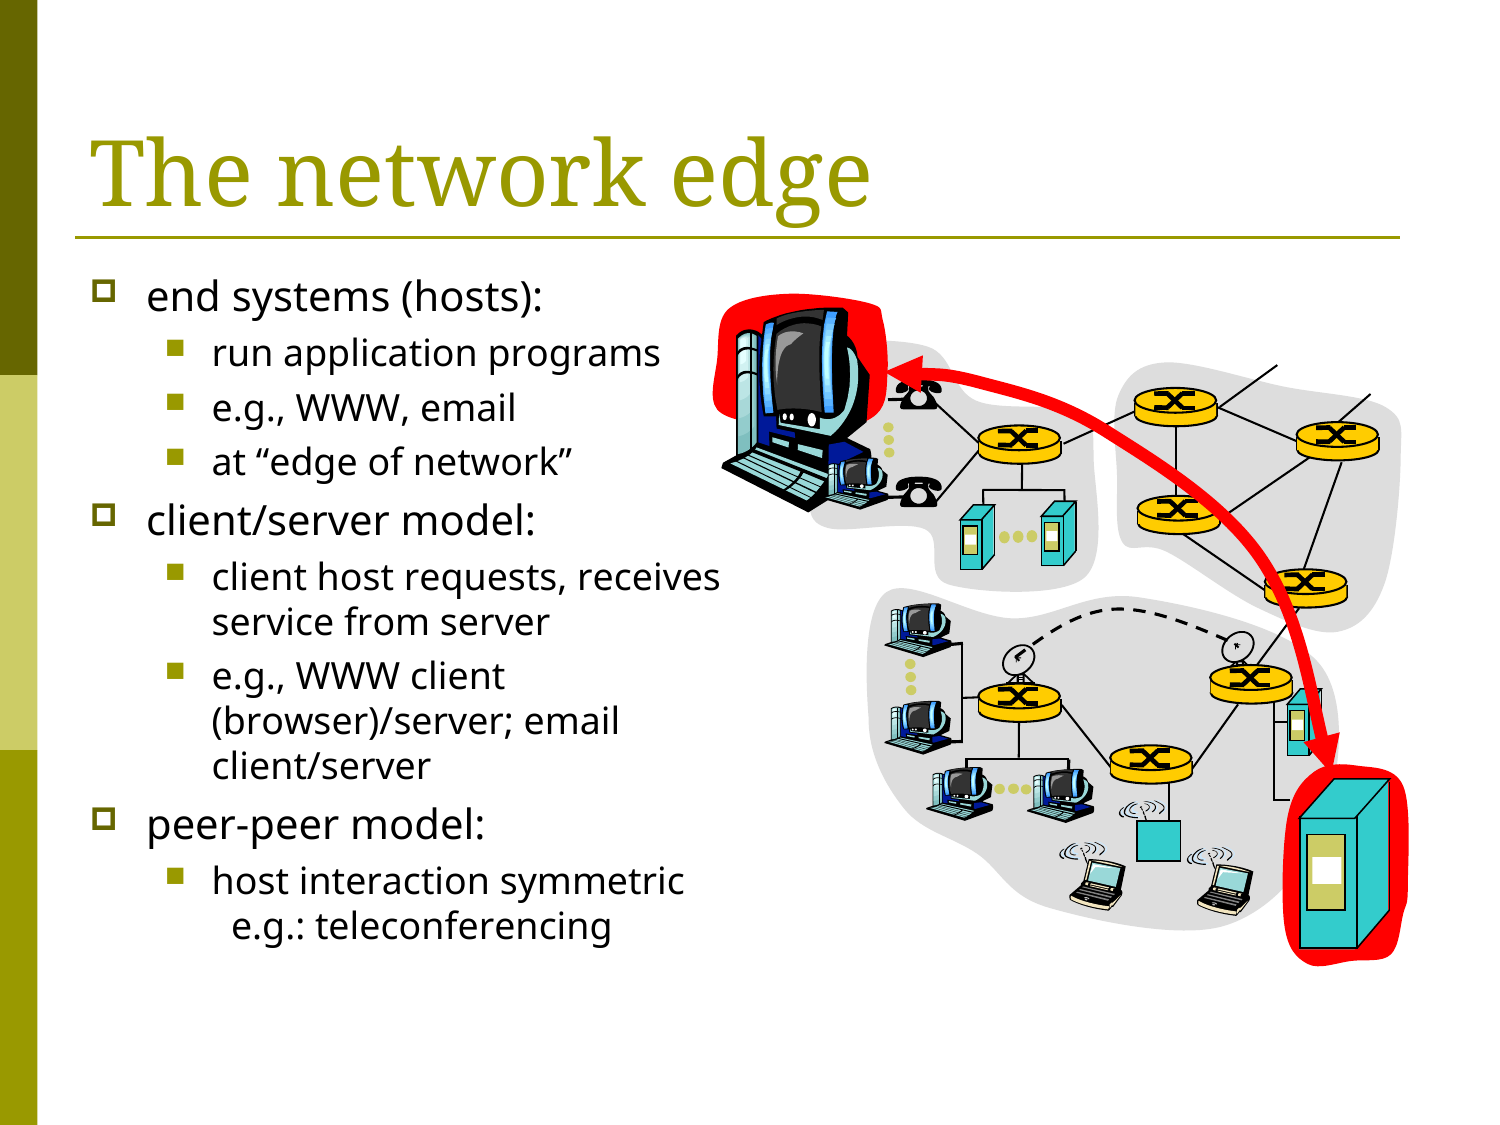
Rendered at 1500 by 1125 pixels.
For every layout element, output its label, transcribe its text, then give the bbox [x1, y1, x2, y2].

picture [1186, 845, 1254, 916]
text_box [1114, 362, 1402, 633]
text_box [738, 293, 978, 495]
text_box [1309, 653, 1339, 735]
picture [895, 476, 942, 508]
chart [895, 379, 942, 410]
chart [1002, 644, 1036, 684]
picture [821, 457, 890, 510]
list end systems (hosts): run application programs e.g., WWW, email at “edge of network” client/server model: client host requests, receives service from server e.g., WWW client (browser)/server; email client/server peer-peer model: host interaction symmetric e.g.: teleconferencing [75, 262, 738, 1006]
picture [884, 602, 953, 658]
title The network edge [75, 45, 1426, 233]
chart [738, 305, 874, 513]
text_box [1115, 445, 1284, 620]
chart [1221, 631, 1255, 668]
picture [884, 700, 953, 755]
text_box [810, 382, 1099, 592]
chart [1026, 768, 1096, 823]
chart [1170, 799, 1181, 820]
text_box [866, 588, 1409, 967]
picture [1059, 840, 1126, 911]
chart [1118, 799, 1168, 861]
chart [926, 766, 995, 821]
